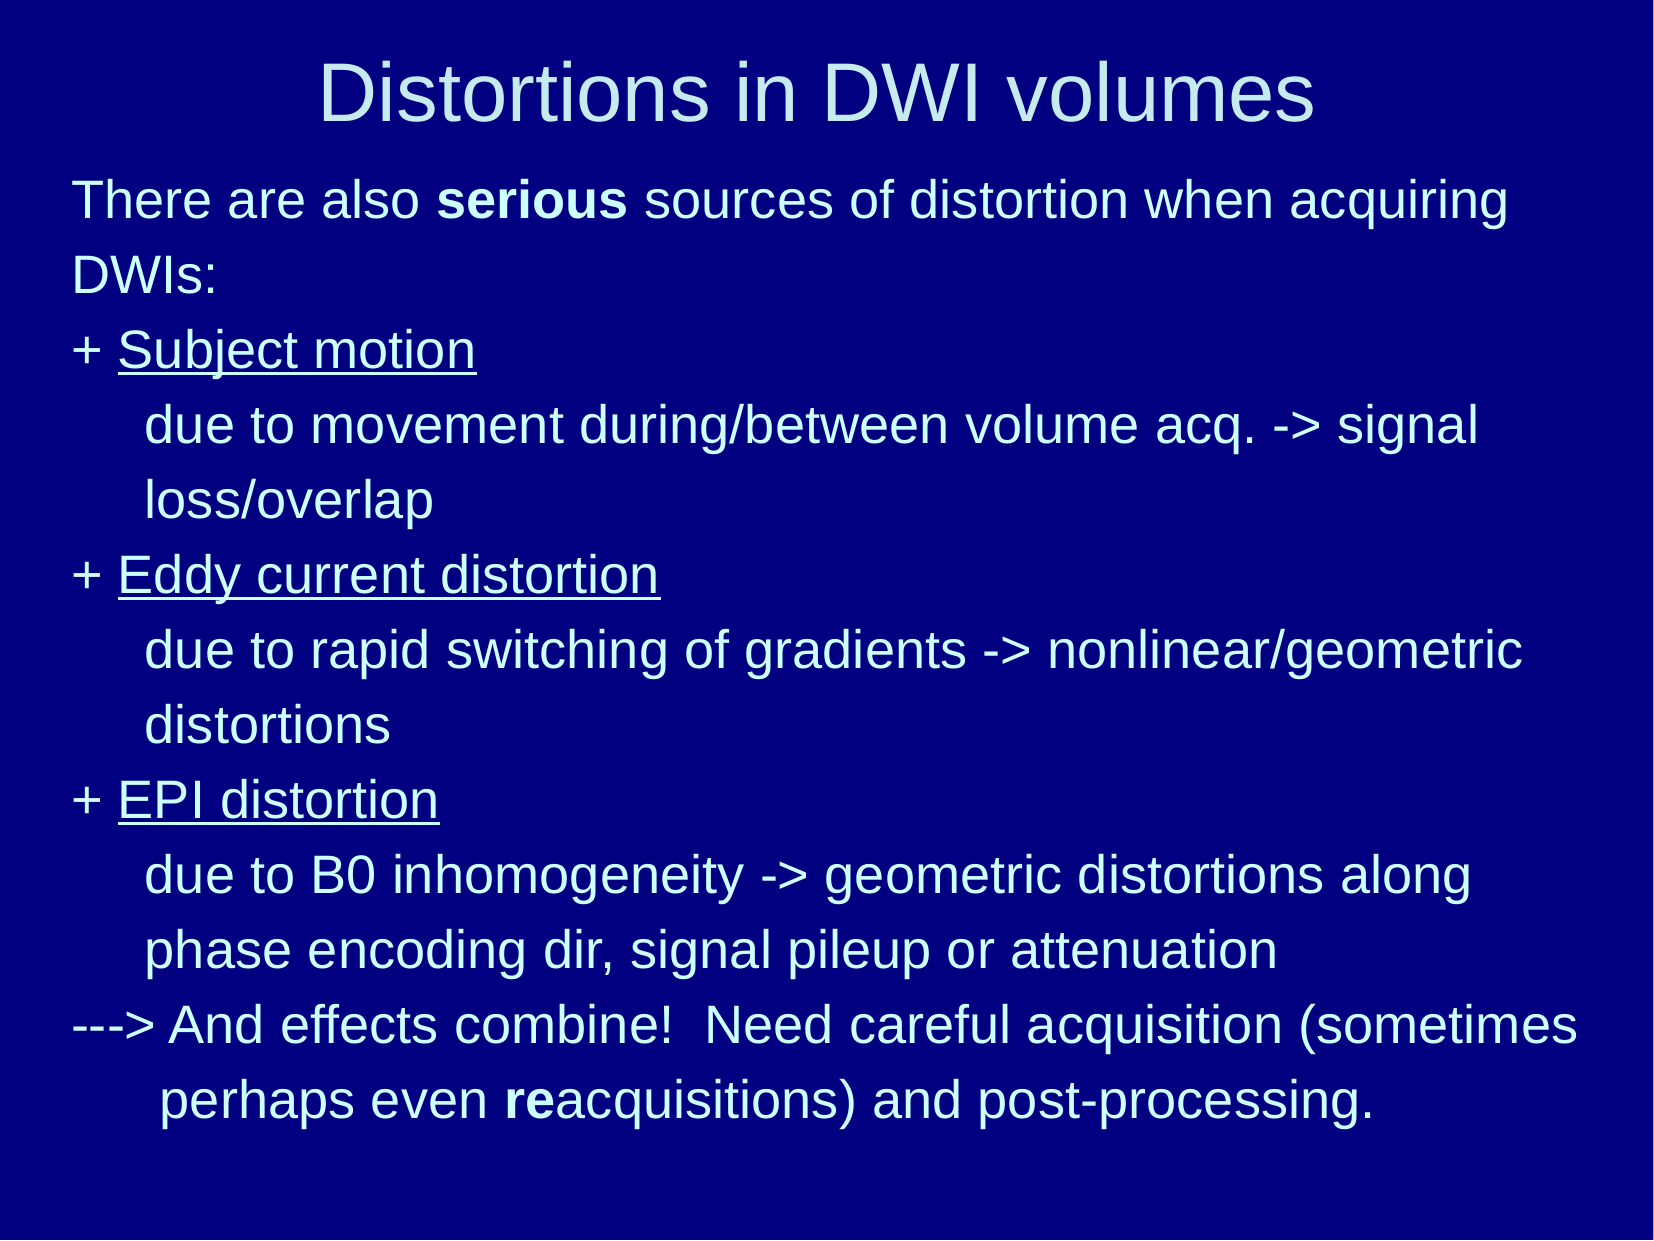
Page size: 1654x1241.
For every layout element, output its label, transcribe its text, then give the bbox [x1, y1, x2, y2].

title Distortions in DWI volumes [0, 12, 1636, 163]
text_box There are also serious sources of distortion when acquiring DWIs: + Subject motion due to movement during/between volume acq. -> signal loss/overlap + Eddy current distortion due to rapid switching of gradients -> nonlinear/geometric distortions + EPI distortion due to B0 inhomogeneity -> geometric distortions along phase encoding dir, signal pileup or attenuation ---> And effects combine! Need careful acquisition (sometimes perhaps even reacquisitions) and post-processing. [56, 147, 1596, 1138]
